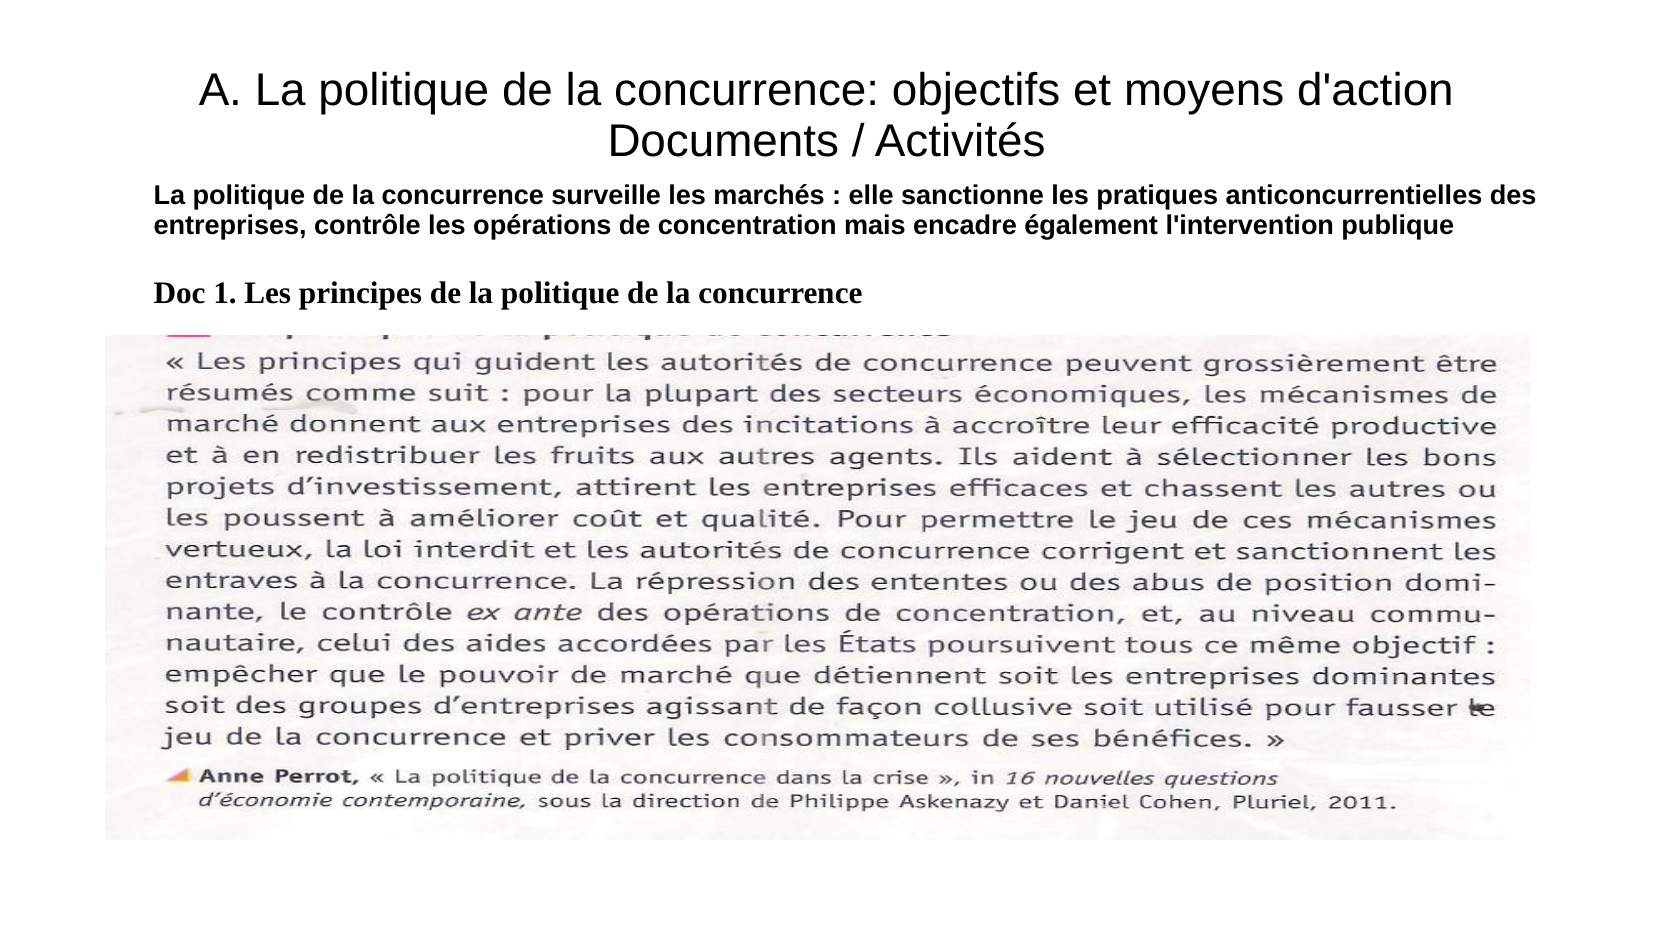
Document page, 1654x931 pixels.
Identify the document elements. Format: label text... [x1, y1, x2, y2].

list La politique de la concurrence surveille les marchés : elle sanctionne les pratiques anticoncurrentielles des entreprises, contrôle les opérations de concentration mais encadre également l'intervention publique Doc 1. Les principes de la politique de la concurrence [82, 180, 1571, 758]
picture [105, 335, 1531, 841]
title A. La politique de la concurrence: objectifs et moyens d'action Documents / Activités [82, 37, 1571, 180]
